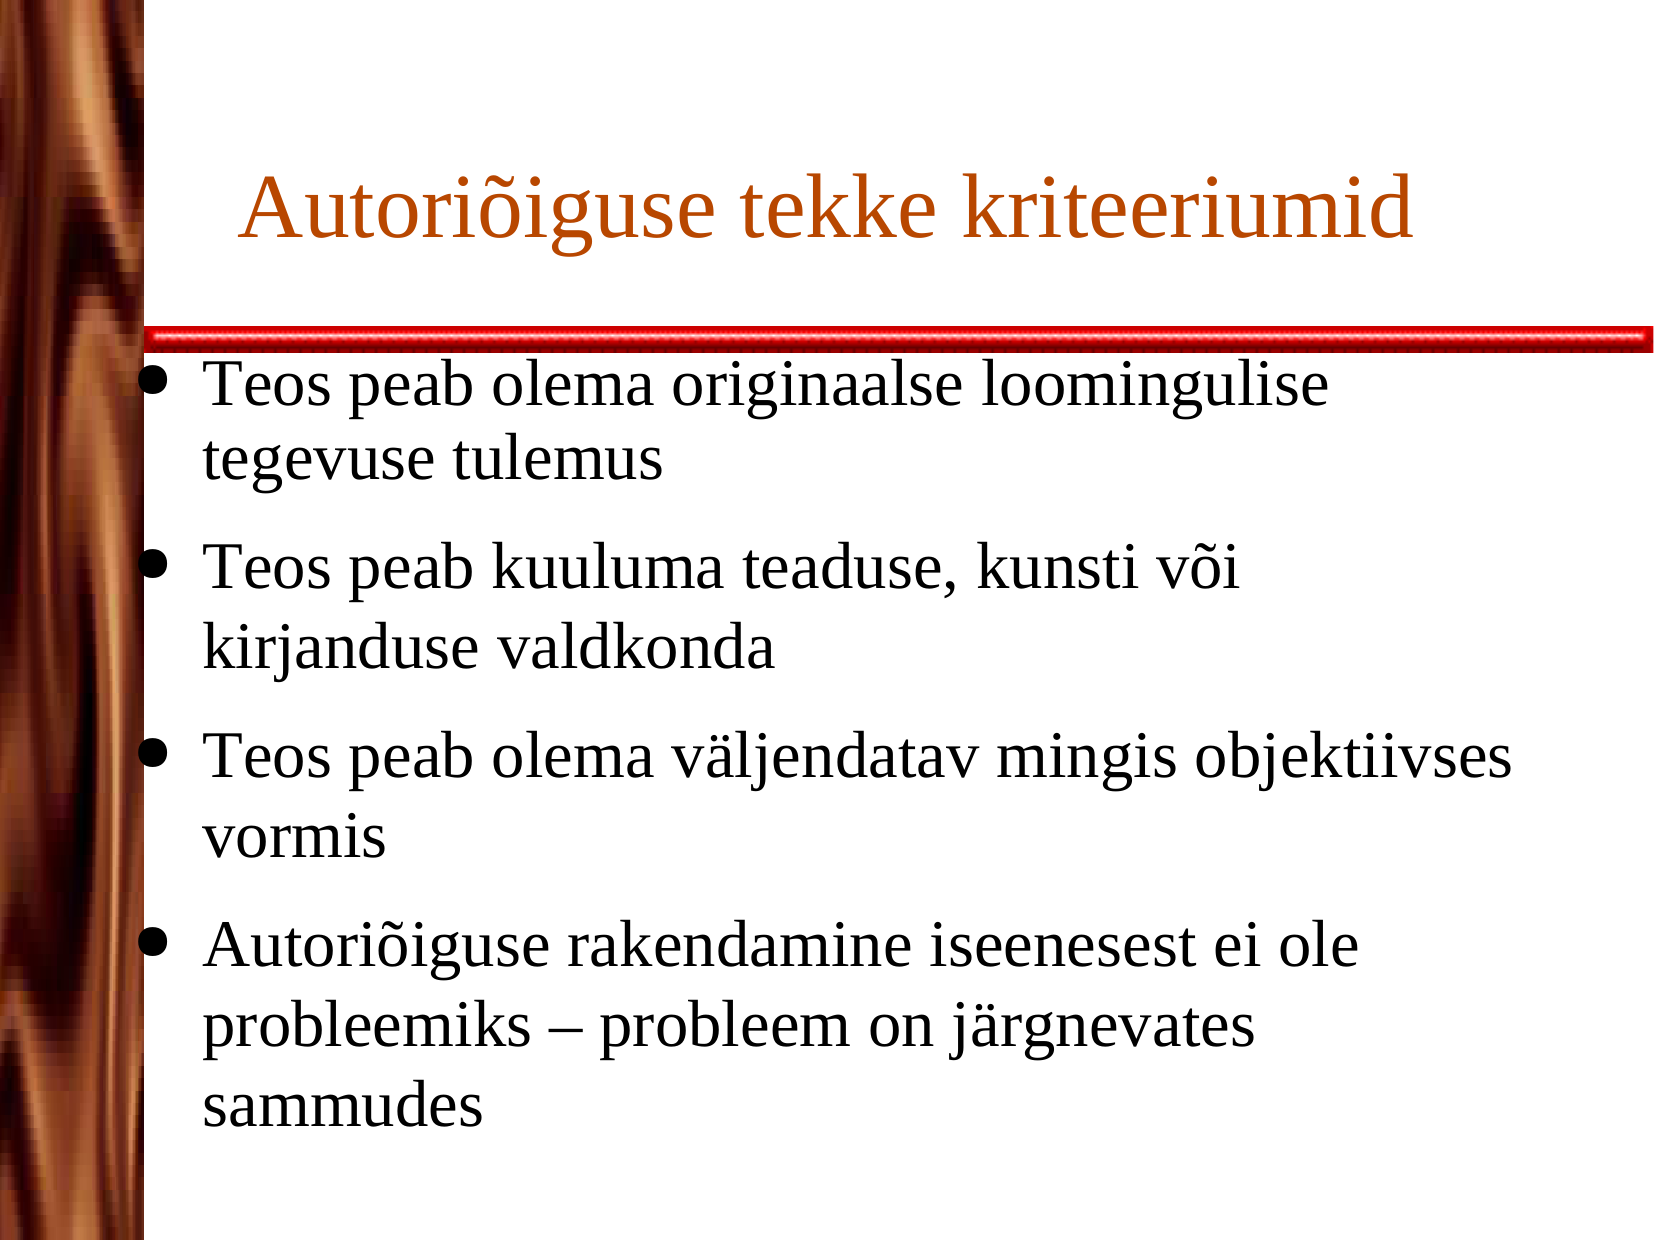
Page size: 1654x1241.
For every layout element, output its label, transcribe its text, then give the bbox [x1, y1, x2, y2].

list Teos peab olema originaalse loomingulise tegevuse tulemus Teos peab kuuluma teaduse, kunsti või kirjanduse valdkonda Teos peab olema väljendatav mingis objektiivses vormis Autoriõiguse rakendamine iseenesest ei ole probleemiks – probleem on järgnevates sammudes [121, 344, 1533, 1141]
title Autoriõiguse tekke kriteeriumid [121, 100, 1533, 312]
picture [0, 0, 1654, 1240]
